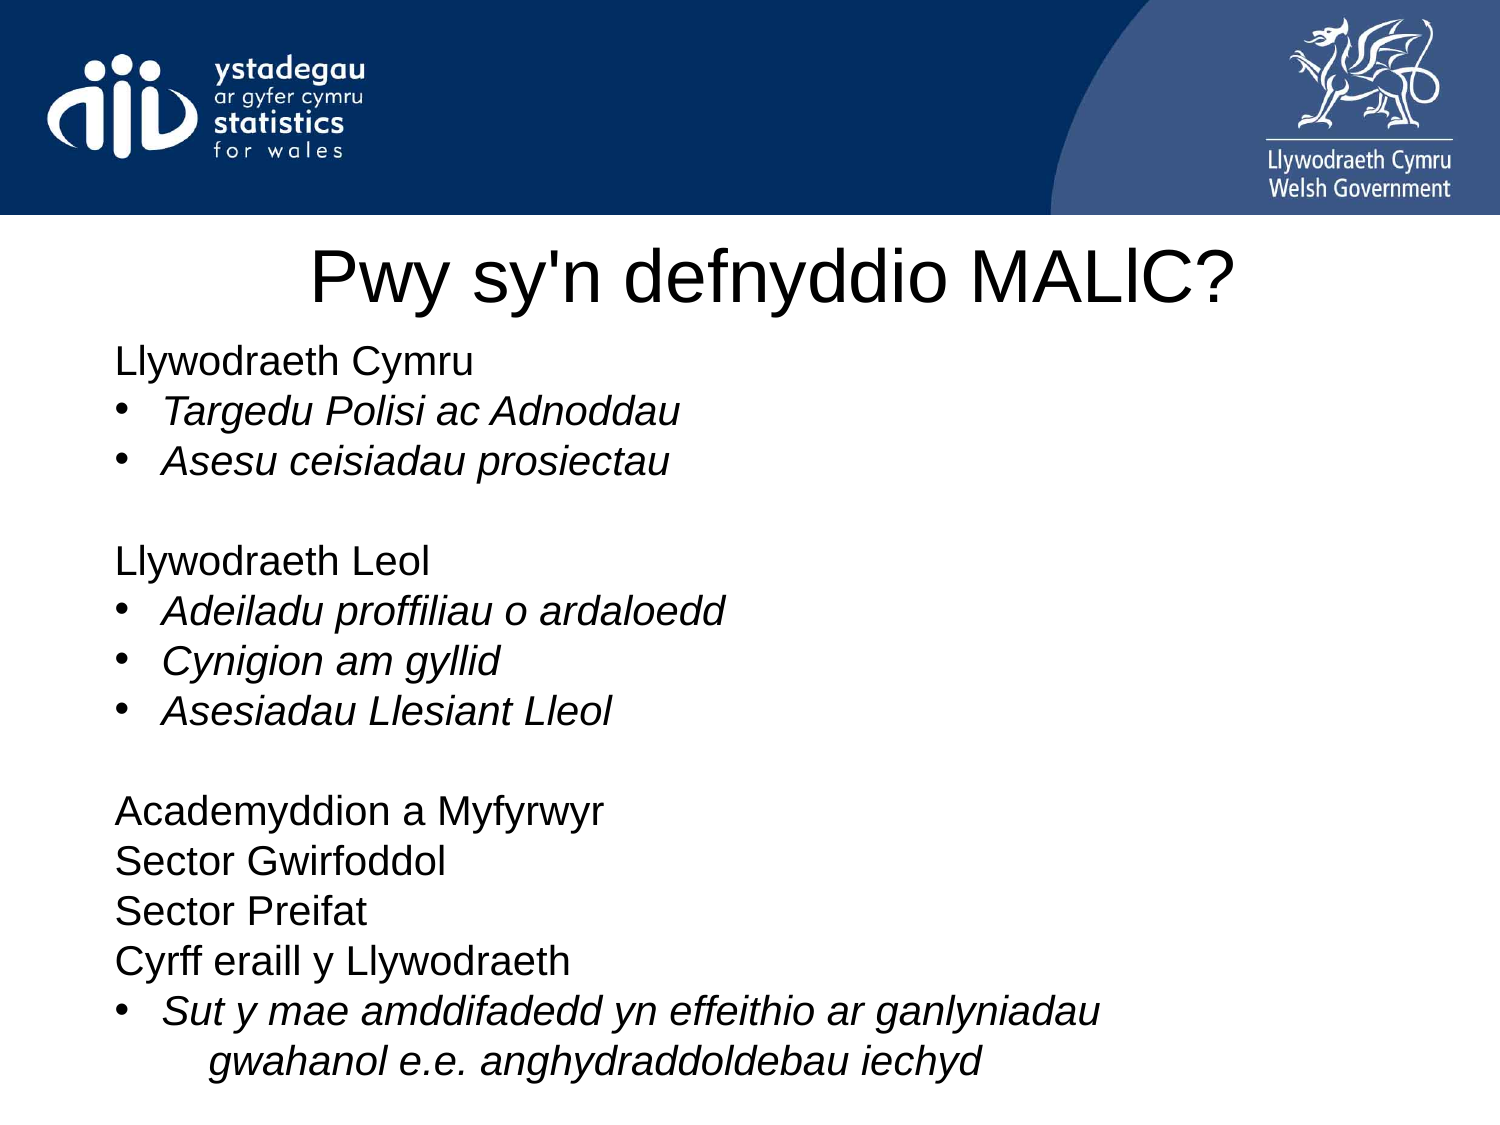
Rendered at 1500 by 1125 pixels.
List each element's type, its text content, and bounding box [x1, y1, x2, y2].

text_box Pwy sy'n defnyddio MALlC? [123, 219, 1424, 326]
text_box Llywodraeth Cymru Targedu Polisi ac Adnoddau Asesu ceisiadau prosiectau Llywodraeth Leol Adeiladu proffiliau o ardaloedd Cynigion am gyllid Asesiadau Llesiant Lleol Academyddion a Myfyrwyr Sector Gwirfoddol Sector Preifat Cyrff eraill y Llywodraeth Sut y mae amddifadedd yn effeithio ar ganlyniadau gwahanol e.e. anghydraddoldebau iechyd [99, 325, 1246, 1125]
picture [0, 0, 1500, 215]
